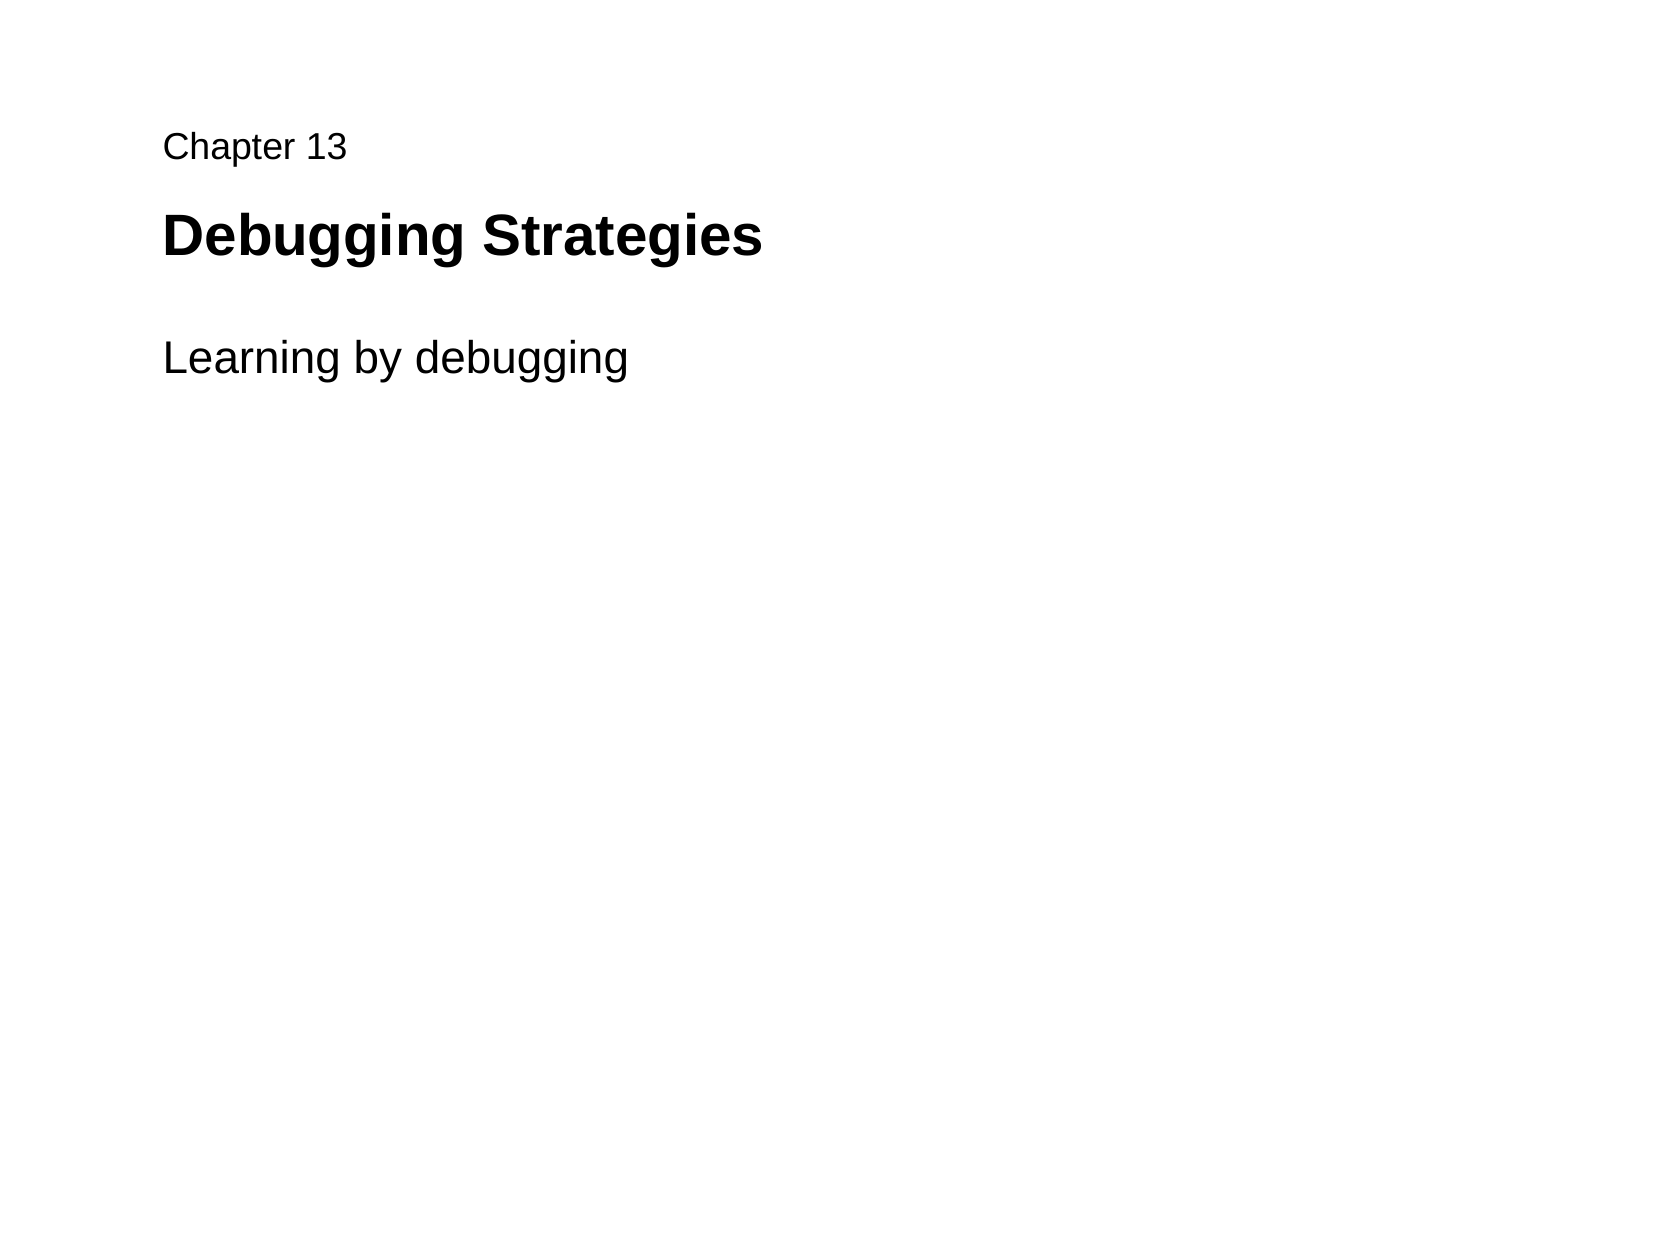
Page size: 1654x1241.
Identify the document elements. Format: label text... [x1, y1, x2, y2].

text_box Debugging Strategies [147, 194, 1565, 275]
text_box Chapter 13 [147, 118, 384, 175]
text_box Learning by debugging [147, 324, 1565, 391]
